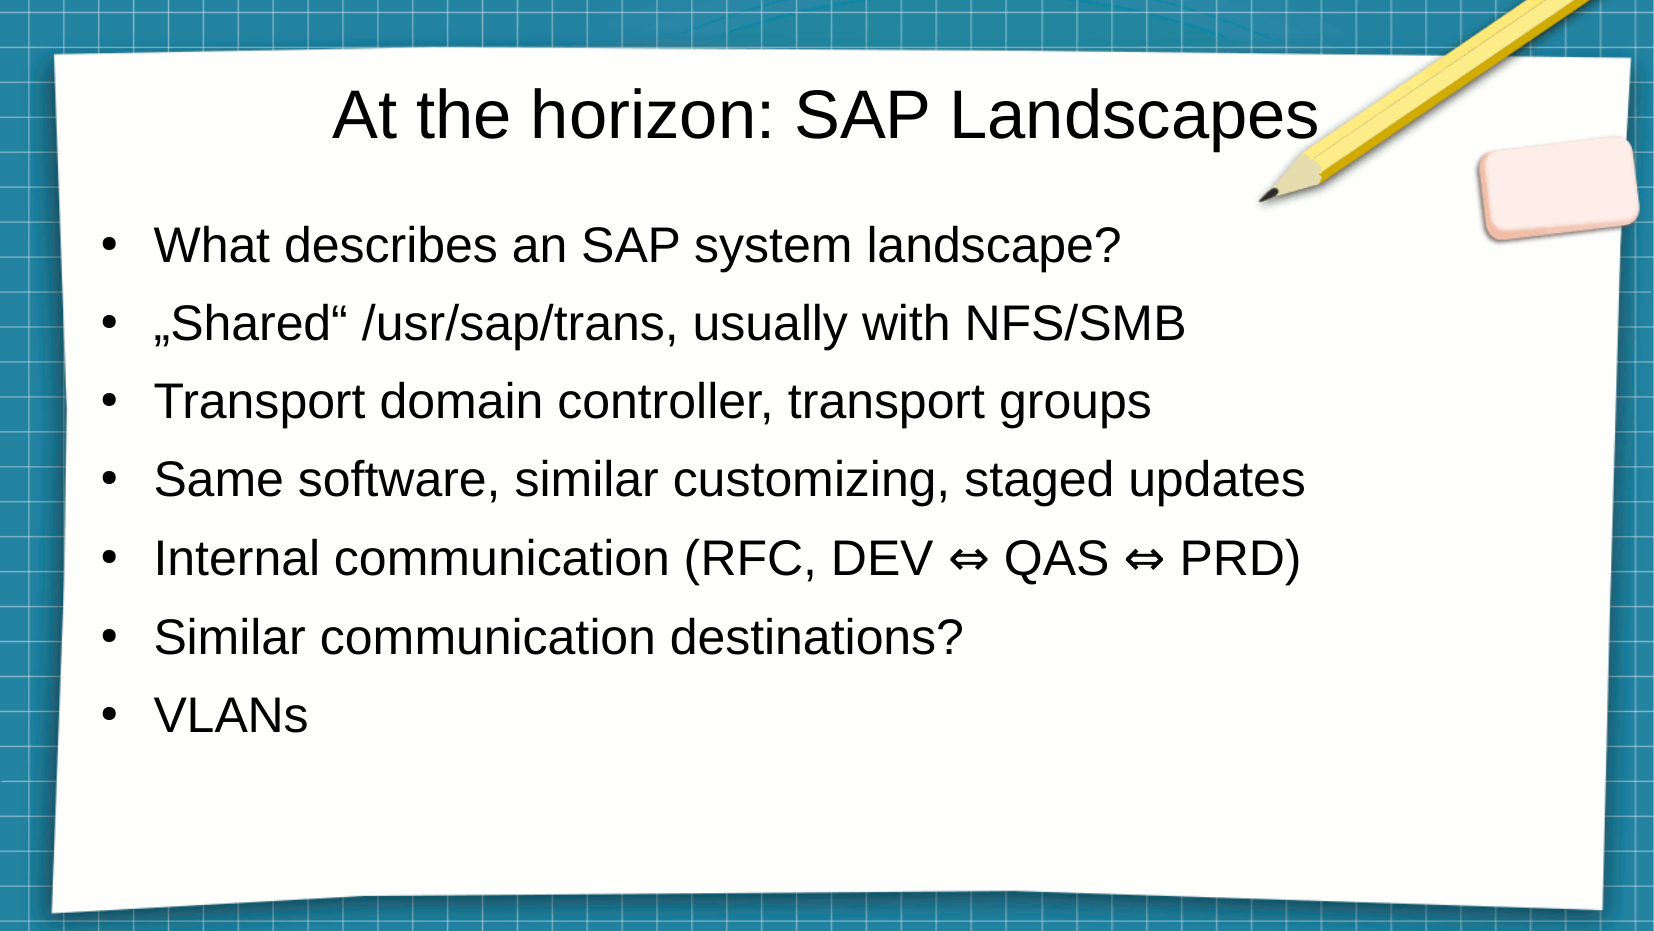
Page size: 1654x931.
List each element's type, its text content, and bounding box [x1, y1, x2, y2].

list What describes an SAP system landscape? „Shared“ /usr/sap/trans, usually with NFS/SMB Transport domain controller, transport groups Same software, similar customizing, staged updates Internal communication (RFC, DEV ⇔ QAS ⇔ PRD) Similar communication destinations? VLANs [82, 217, 1571, 758]
picture [0, 0, 1654, 931]
title At the horizon: SAP Landscapes [82, 37, 1571, 193]
